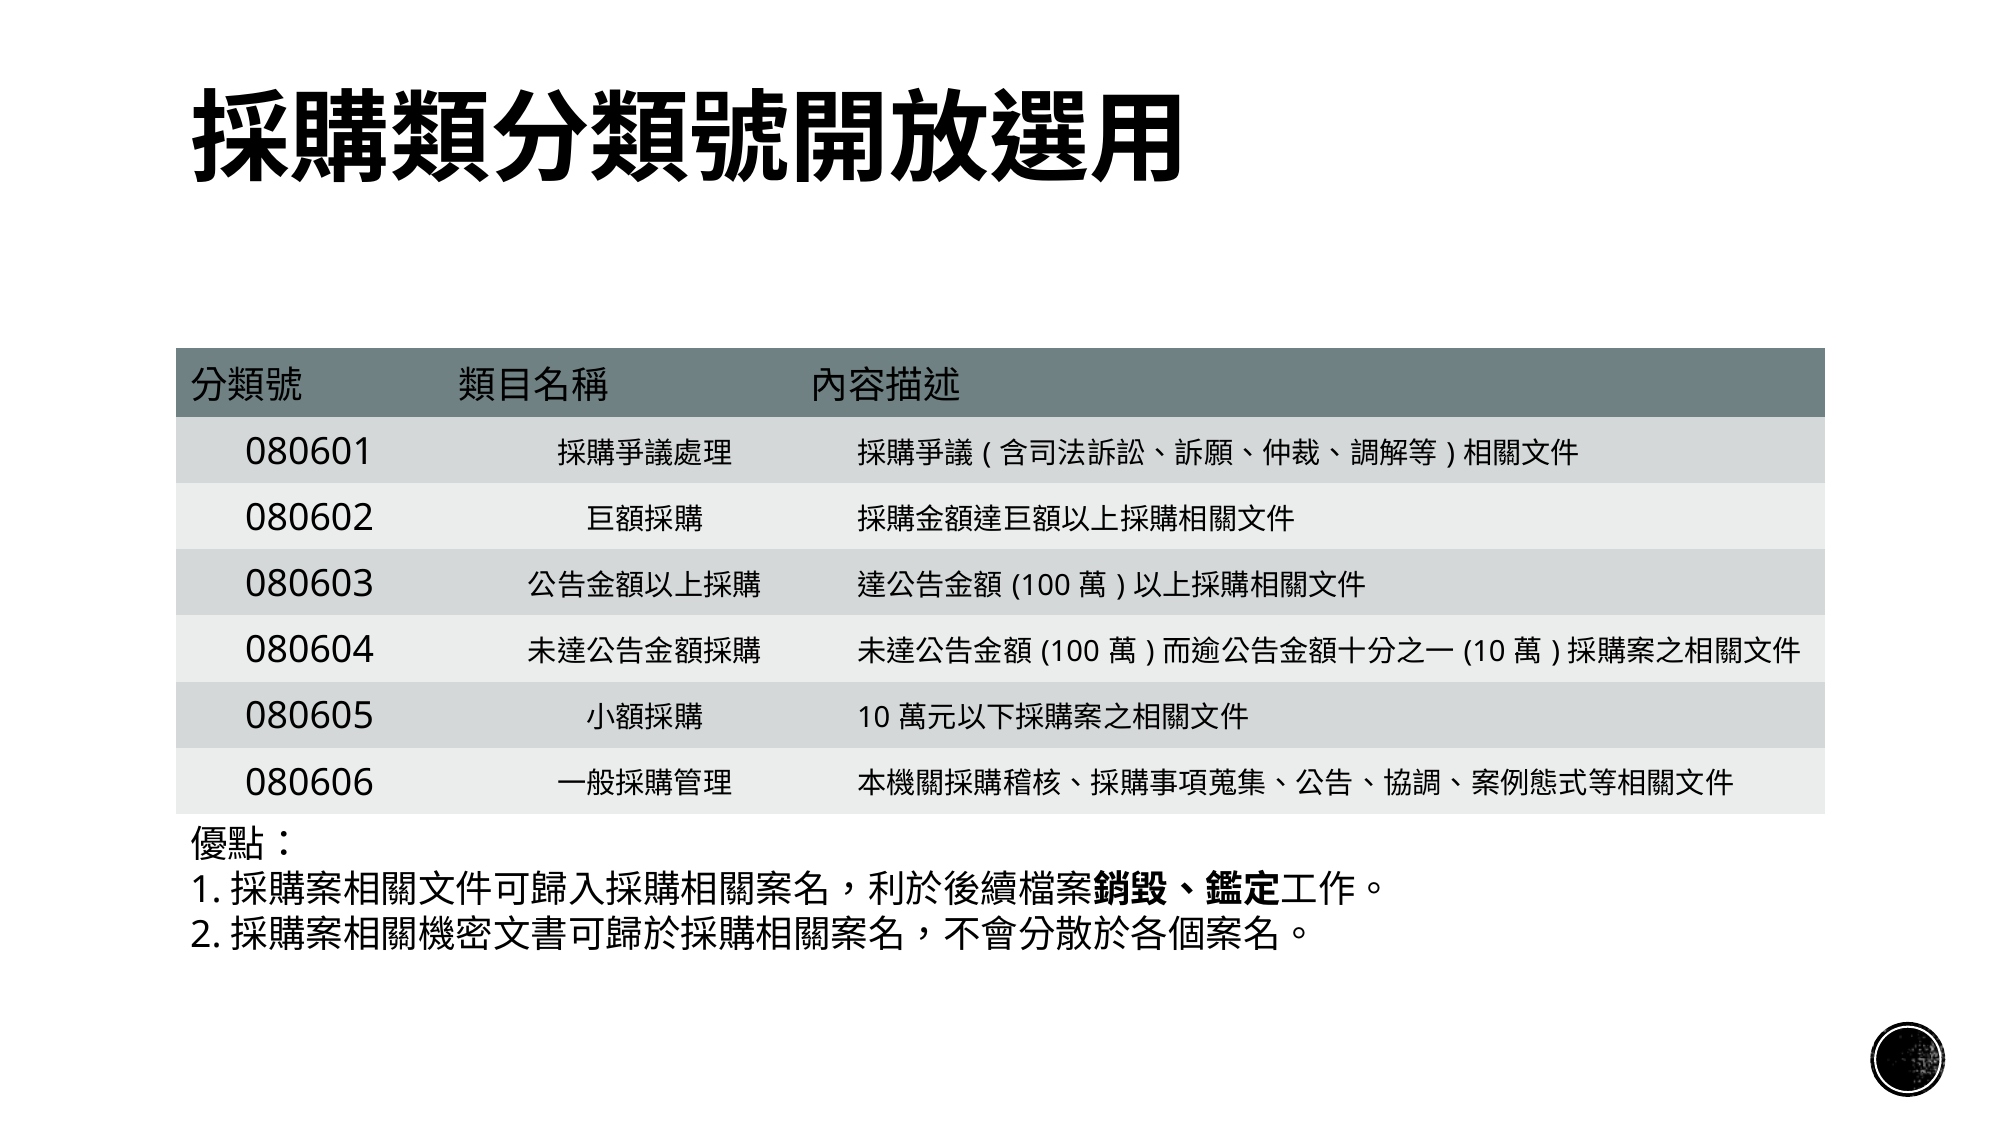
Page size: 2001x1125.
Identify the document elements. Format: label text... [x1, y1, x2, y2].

table_cell 採購爭議處理 [444, 417, 796, 483]
table_cell 080601 [176, 417, 444, 483]
table_cell 一般採購管理 [444, 748, 796, 812]
table_header 分類號 [176, 348, 444, 417]
table_cell 080605 [176, 682, 444, 748]
table_cell 巨額採購 [444, 483, 796, 549]
table_cell 10萬元以下採購案之相關文件 [796, 682, 1825, 748]
title 採購類分類號開放選用 [175, 79, 1826, 344]
table_cell 080604 [176, 615, 444, 682]
table_cell 採購爭議(含司法訴訟、訴願、仲裁、調解等)相關文件 [796, 417, 1825, 483]
text_box 優點： 1.採購案相關文件可歸入採購相關案名，利於後續檔案銷毀、鑑定工作。 2.採購案相關機密文書可歸於採購相關案名，不會分散於各個案名。 [175, 812, 1826, 963]
table_header 內容描述 [796, 348, 1825, 417]
table_cell 小額採購 [444, 682, 796, 748]
table_cell 達公告金額(100萬)以上採購相關文件 [796, 549, 1825, 615]
table_cell 080603 [176, 549, 444, 615]
table_cell 080606 [176, 748, 444, 812]
table_cell 080602 [176, 483, 444, 549]
table_cell 未達公告金額(100萬)而逾公告金額十分之一(10萬)採購案之相關文件 [796, 615, 1825, 682]
table_cell 未達公告金額採購 [444, 615, 796, 682]
table_cell 公告金額以上採購 [444, 549, 796, 615]
picture [1870, 1021, 1946, 1097]
table_cell 本機關採購稽核、採購事項蒐集、公告、協調、案例態式等相關文件 [796, 748, 1825, 812]
table_header 類目名稱 [444, 348, 796, 417]
table_cell 採購金額達巨額以上採購相關文件 [796, 483, 1825, 549]
